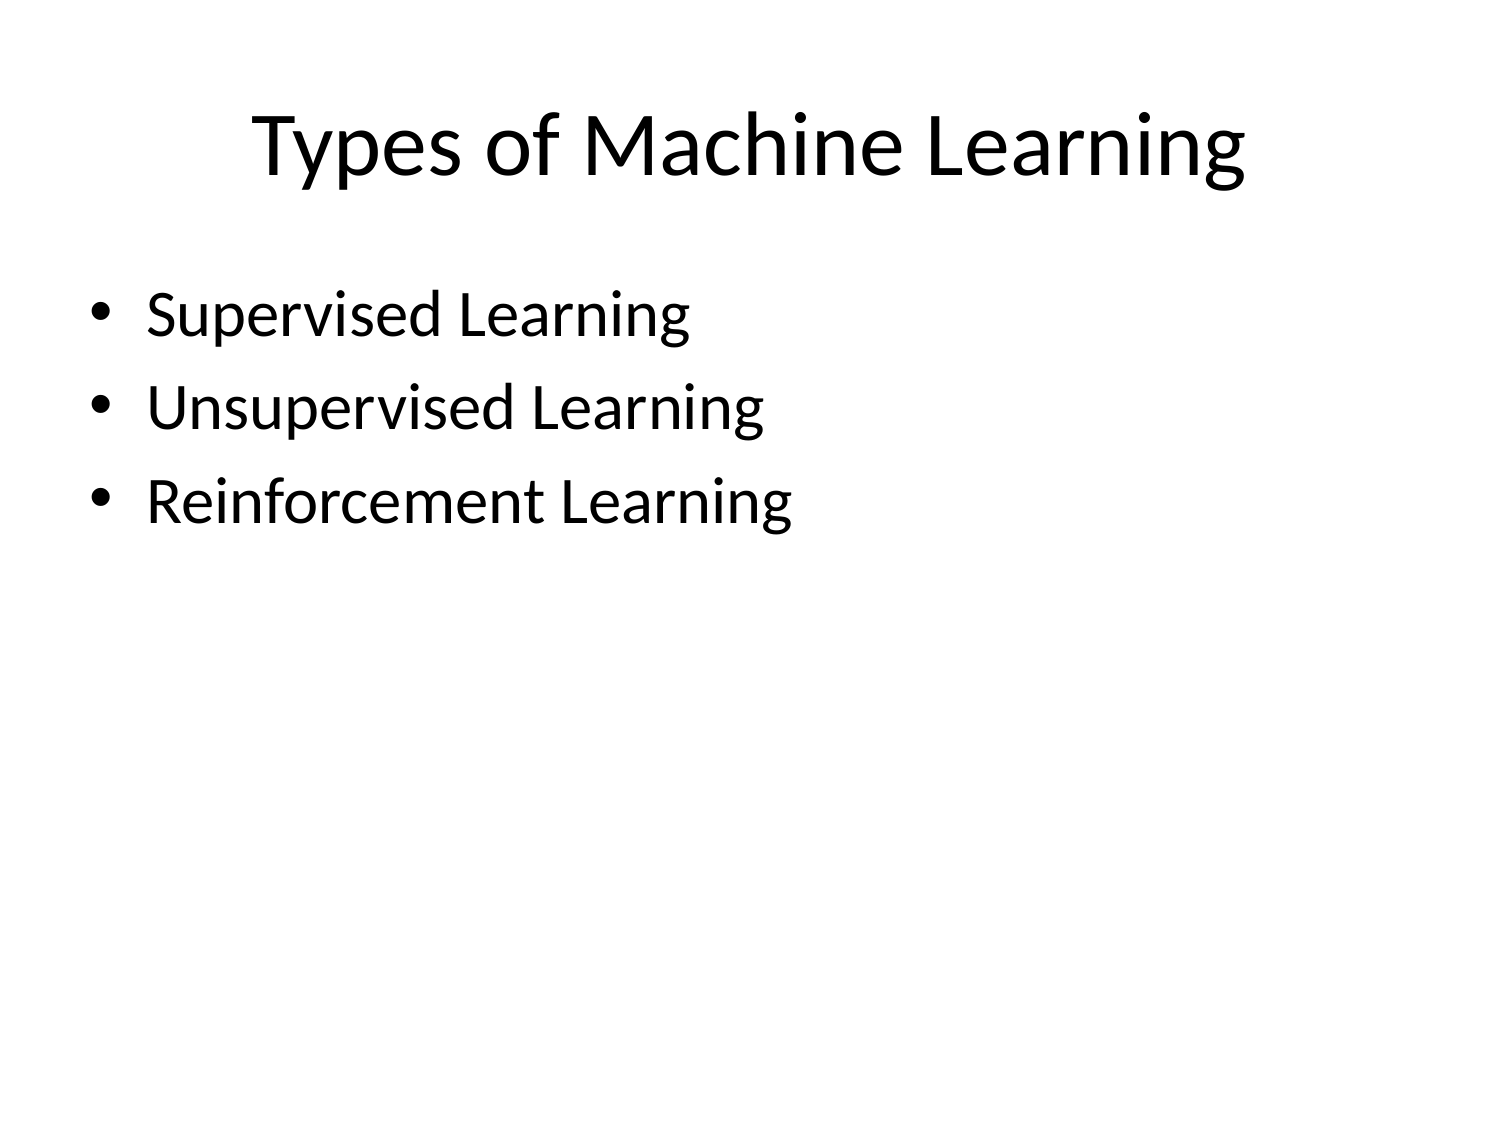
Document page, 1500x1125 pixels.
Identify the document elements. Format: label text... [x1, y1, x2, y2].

list Supervised Learning Unsupervised Learning Reinforcement Learning [75, 262, 1425, 1005]
title Types of Machine Learning [75, 45, 1425, 233]
